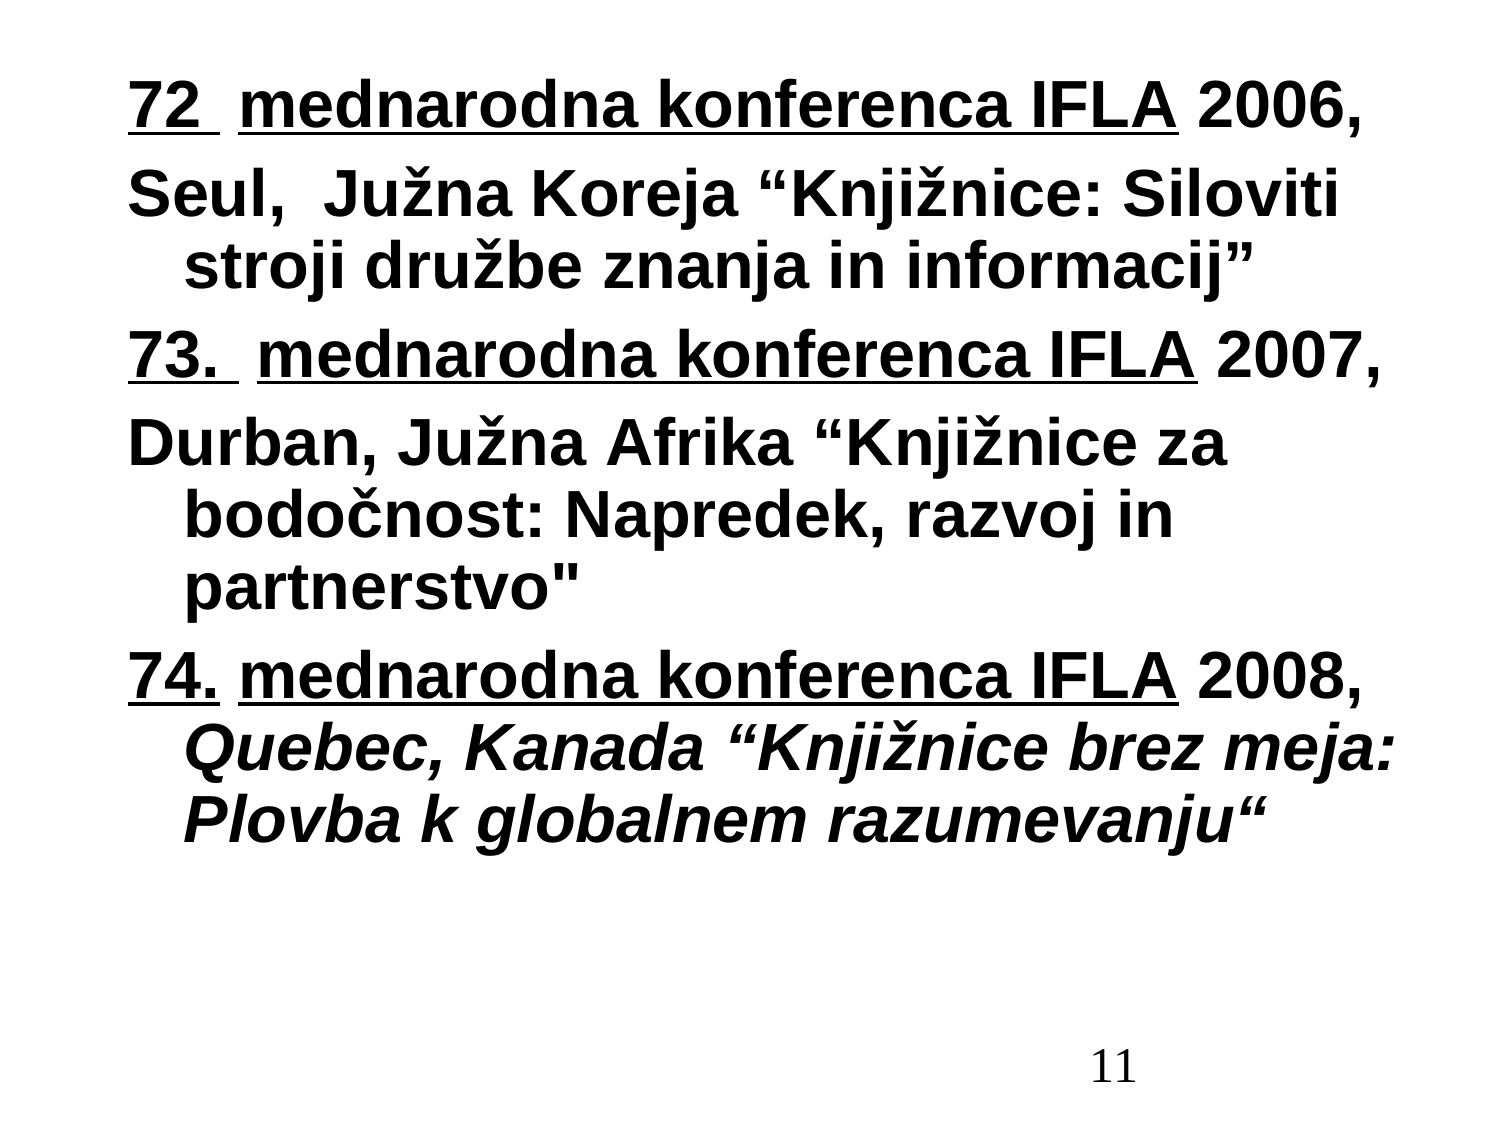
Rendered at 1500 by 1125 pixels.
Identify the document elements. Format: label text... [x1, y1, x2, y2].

list 72 mednarodna konferenca IFLA 2006, Seul, Južna Koreja “Knjižnice: Siloviti stroji družbe znanja in informacij” 73. mednarodna konferenca IFLA 2007, Durban, Južna Afrika “Knjižnice za bodočnost: Napredek, razvoj in partnerstvo" 74. mednarodna konferenca IFLA 2008, Quebec, Kanada “Knjižnice brez meja: Plovba k globalnem razumevanju“ [112, 62, 1425, 988]
